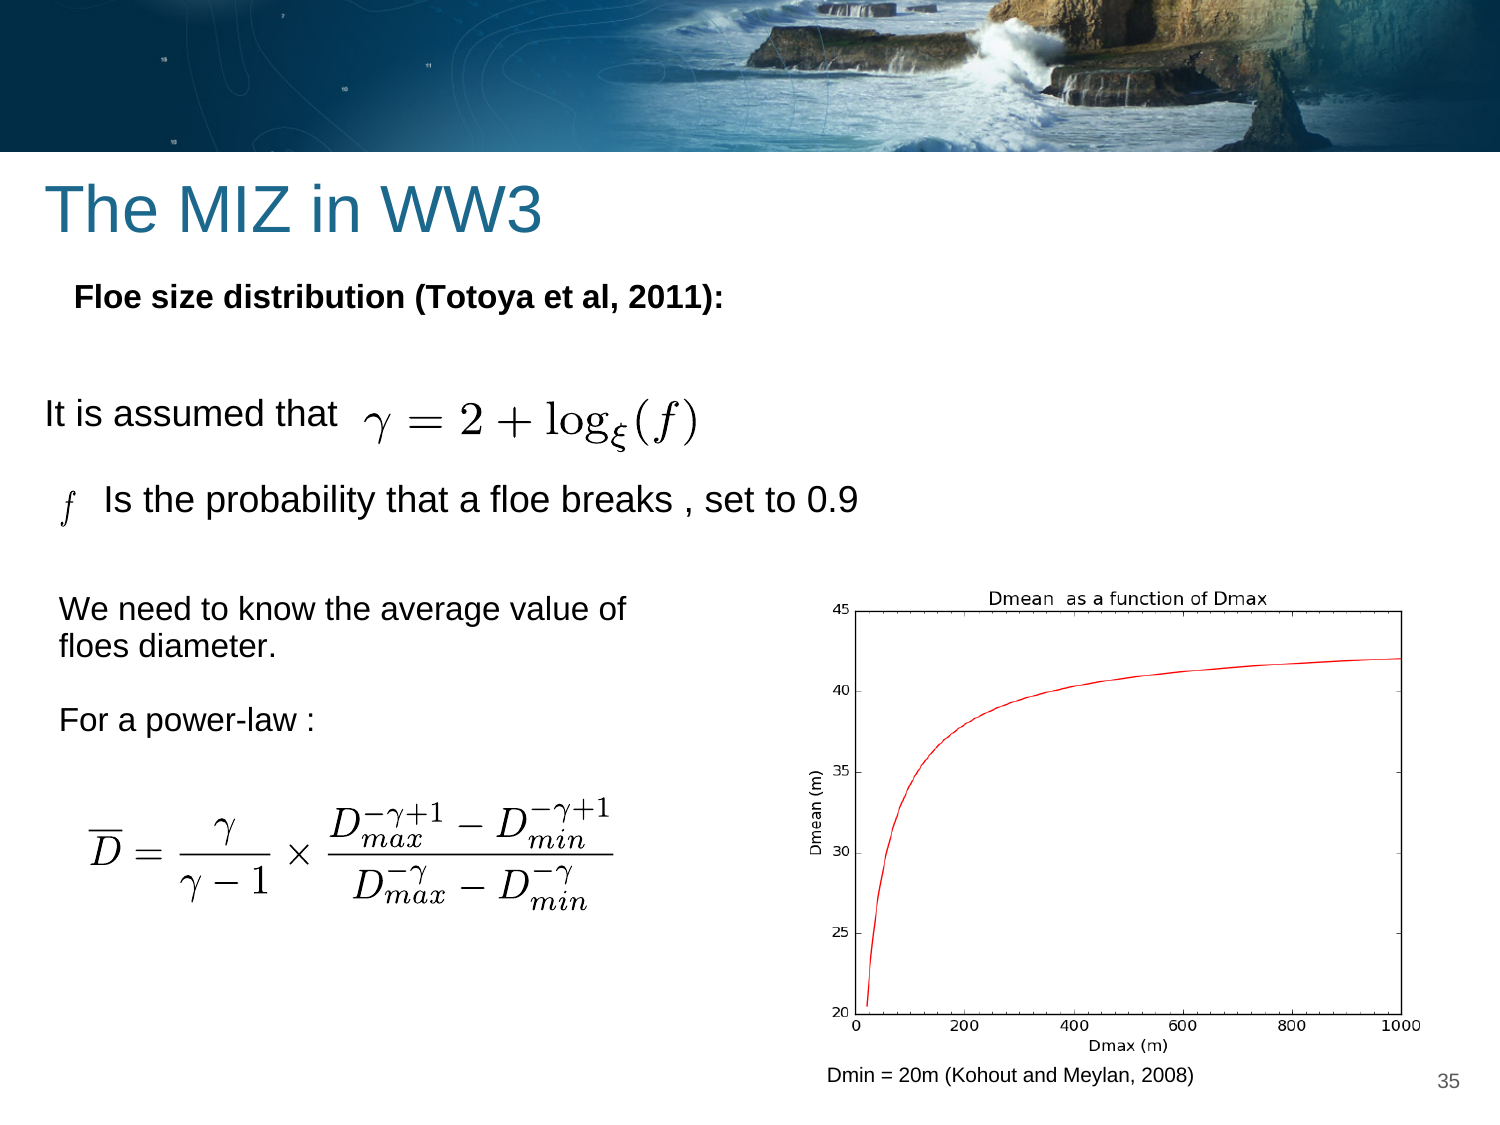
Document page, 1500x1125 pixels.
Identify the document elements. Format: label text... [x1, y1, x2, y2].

text_box Dmin = 20m (Kohout and Meylan, 2008) [826, 1063, 1447, 1102]
picture [767, 560, 1471, 1064]
title The MIZ in WW3 [29, 118, 1214, 294]
text_box [363, 398, 701, 453]
text_box We need to know the average value of floes diameter. For a power-law : [59, 590, 680, 741]
text_box It is assumed that [29, 386, 473, 447]
text_box [59, 490, 78, 527]
text_box [88, 797, 614, 911]
picture [0, 0, 1500, 152]
text_box Is the probability that a floe breaks , set to 0.9 [88, 472, 886, 533]
text_box [838, 413, 1500, 549]
text_box Floe size distribution (Totoya et al, 2011): [59, 265, 1477, 402]
